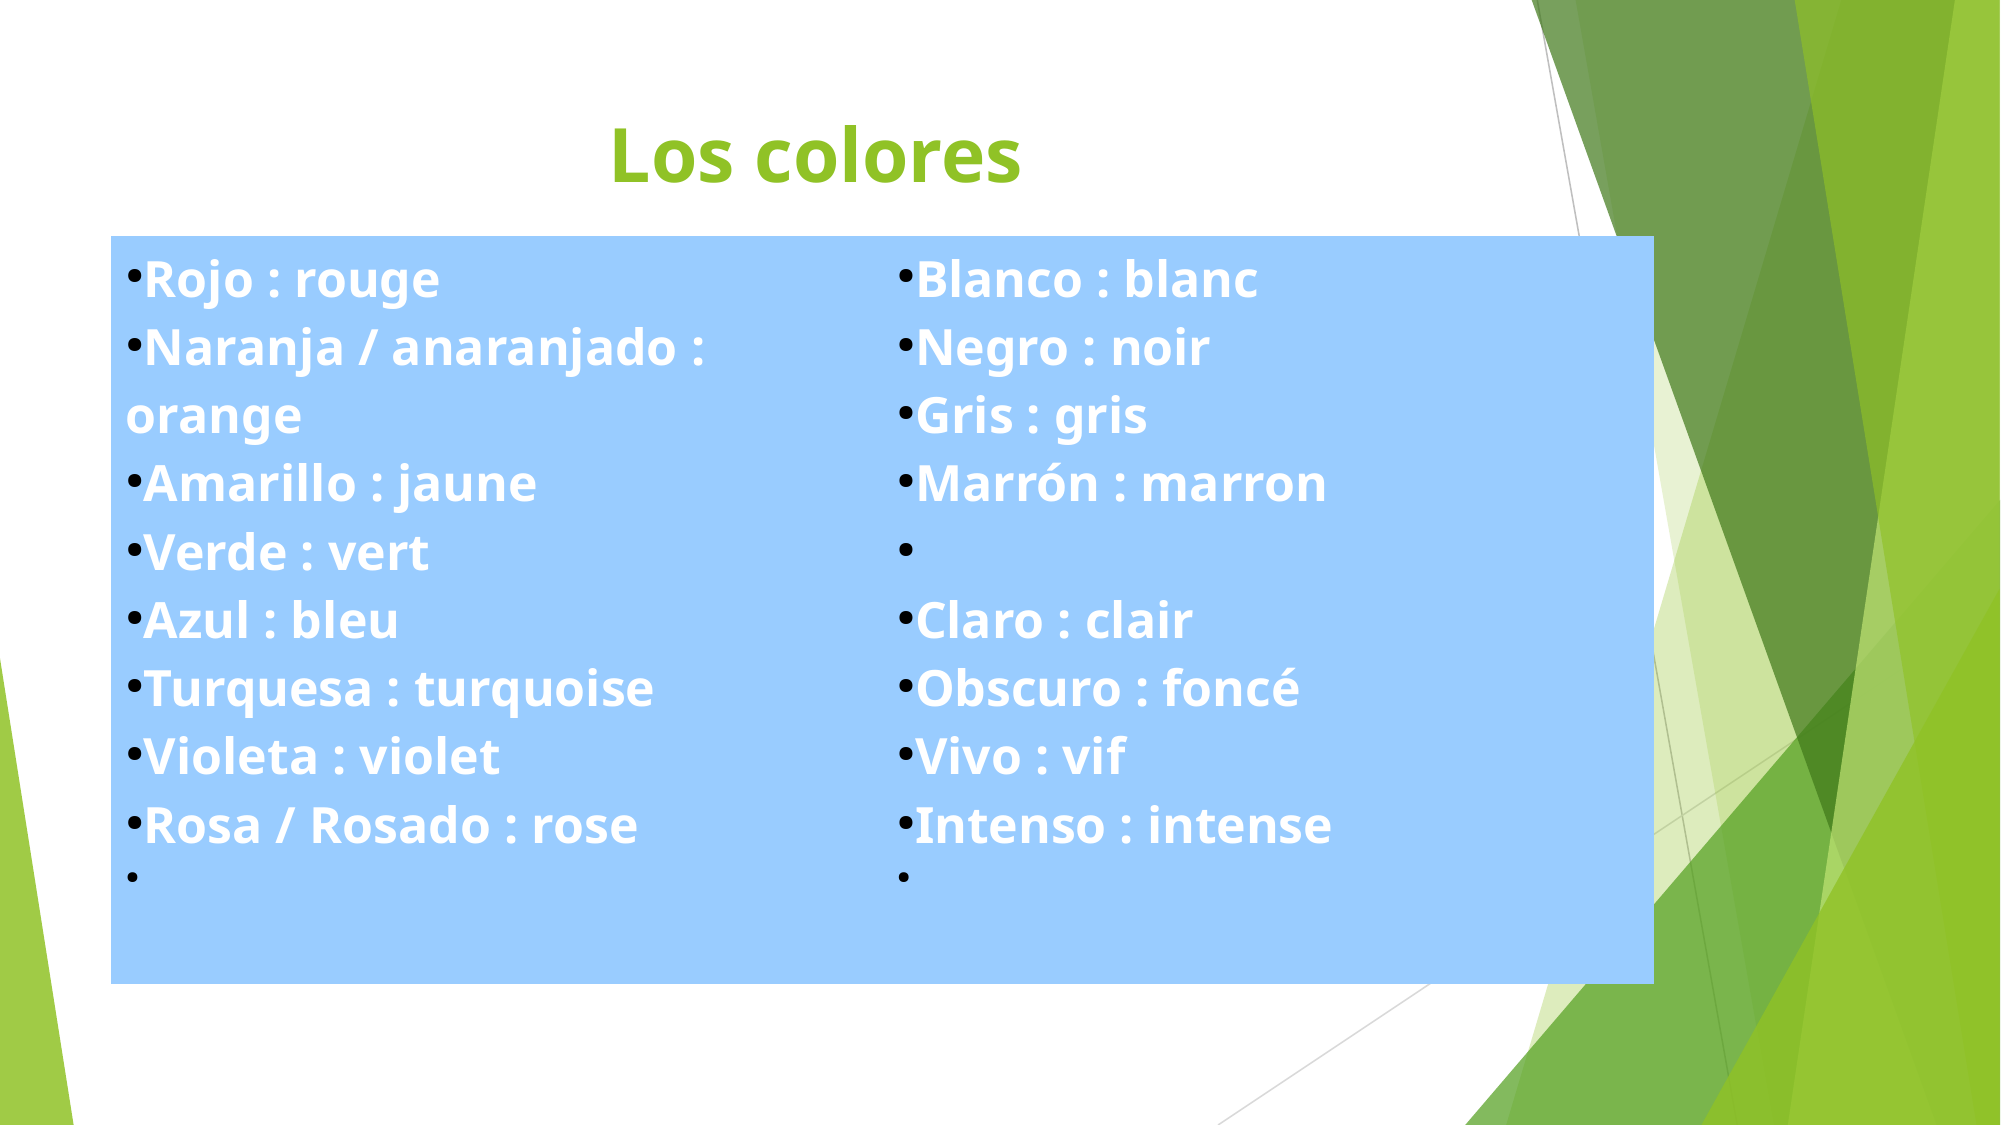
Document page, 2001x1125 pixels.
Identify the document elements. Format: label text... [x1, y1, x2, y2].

table_header Blanco : blanc Negro : noir Gris : gris Marrón : marron Claro : clair Obscuro : foncé Vivo : vif Intenso : intense [882, 236, 1654, 922]
table_cell [882, 922, 1654, 984]
table_cell [111, 922, 882, 984]
title Los colores [111, 99, 1522, 205]
table_header Rojo : rouge Naranja / anaranjado : orange Amarillo : jaune Verde : vert Azul : bleu Turquesa : turquoise Violeta : violet Rosa / Rosado : rose [111, 236, 882, 922]
